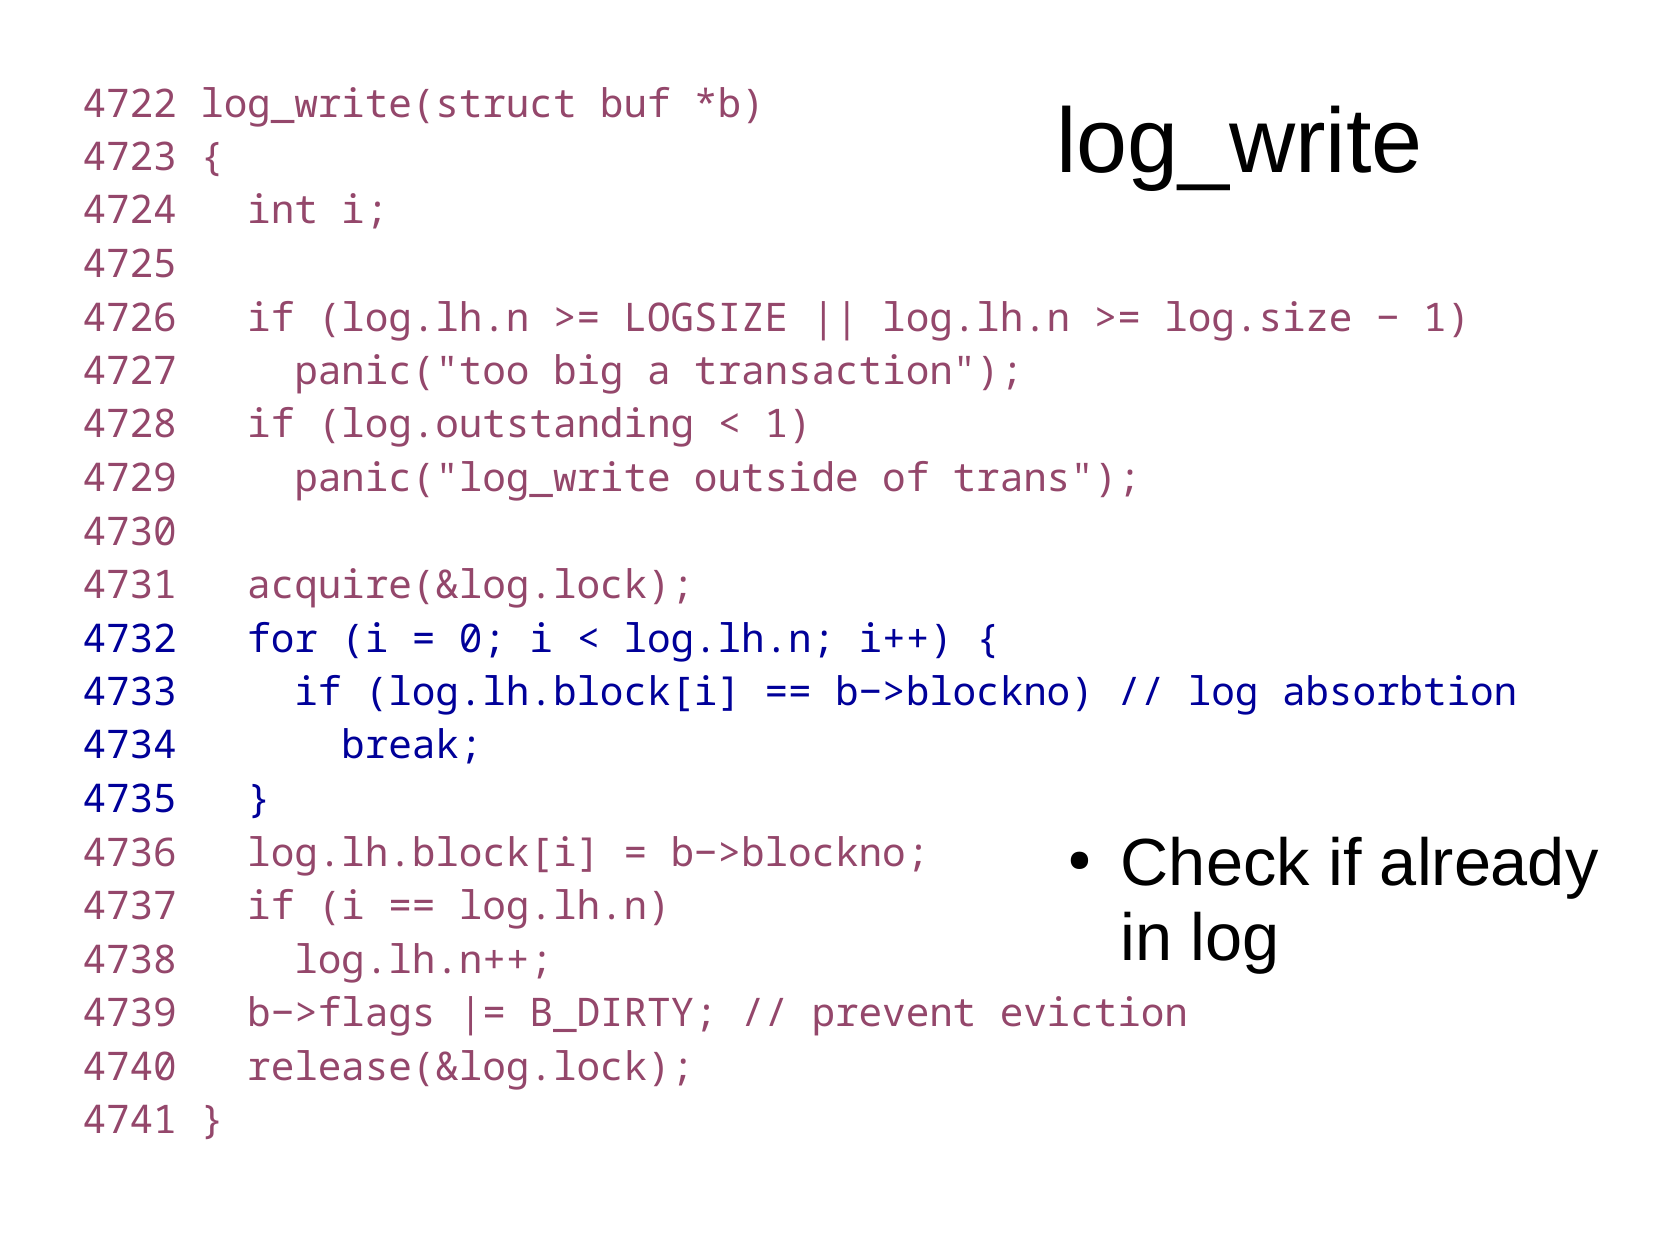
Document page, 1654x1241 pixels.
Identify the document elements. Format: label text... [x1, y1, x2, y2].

list Check if already in log [1050, 825, 1613, 1051]
title log_write [904, 37, 1576, 245]
list 4722 log_write(struct buf *b) 4723 { 4724 int i; 4725 4726 if (log.lh.n >= LOGSIZE || log.lh.n >= log.size − 1) 4727 panic("too big a transaction"); 4728 if (log.outstanding < 1) 4729 panic("log_write outside of trans"); 4730 4731 acquire(&log.lock); 4732 for (i = 0; i < log.lh.n; i++) { 4733 if (log.lh.block[i] == b−>blockno) // log absorbtion 4734 break; 4735 } 4736 log.lh.block[i] = b−>blockno; 4737 if (i == log.lh.n) 4738 log.lh.n++; 4739 b−>flags |= B_DIRTY; // prevent eviction 4740 release(&log.lock); 4741 } [82, 75, 1571, 1163]
